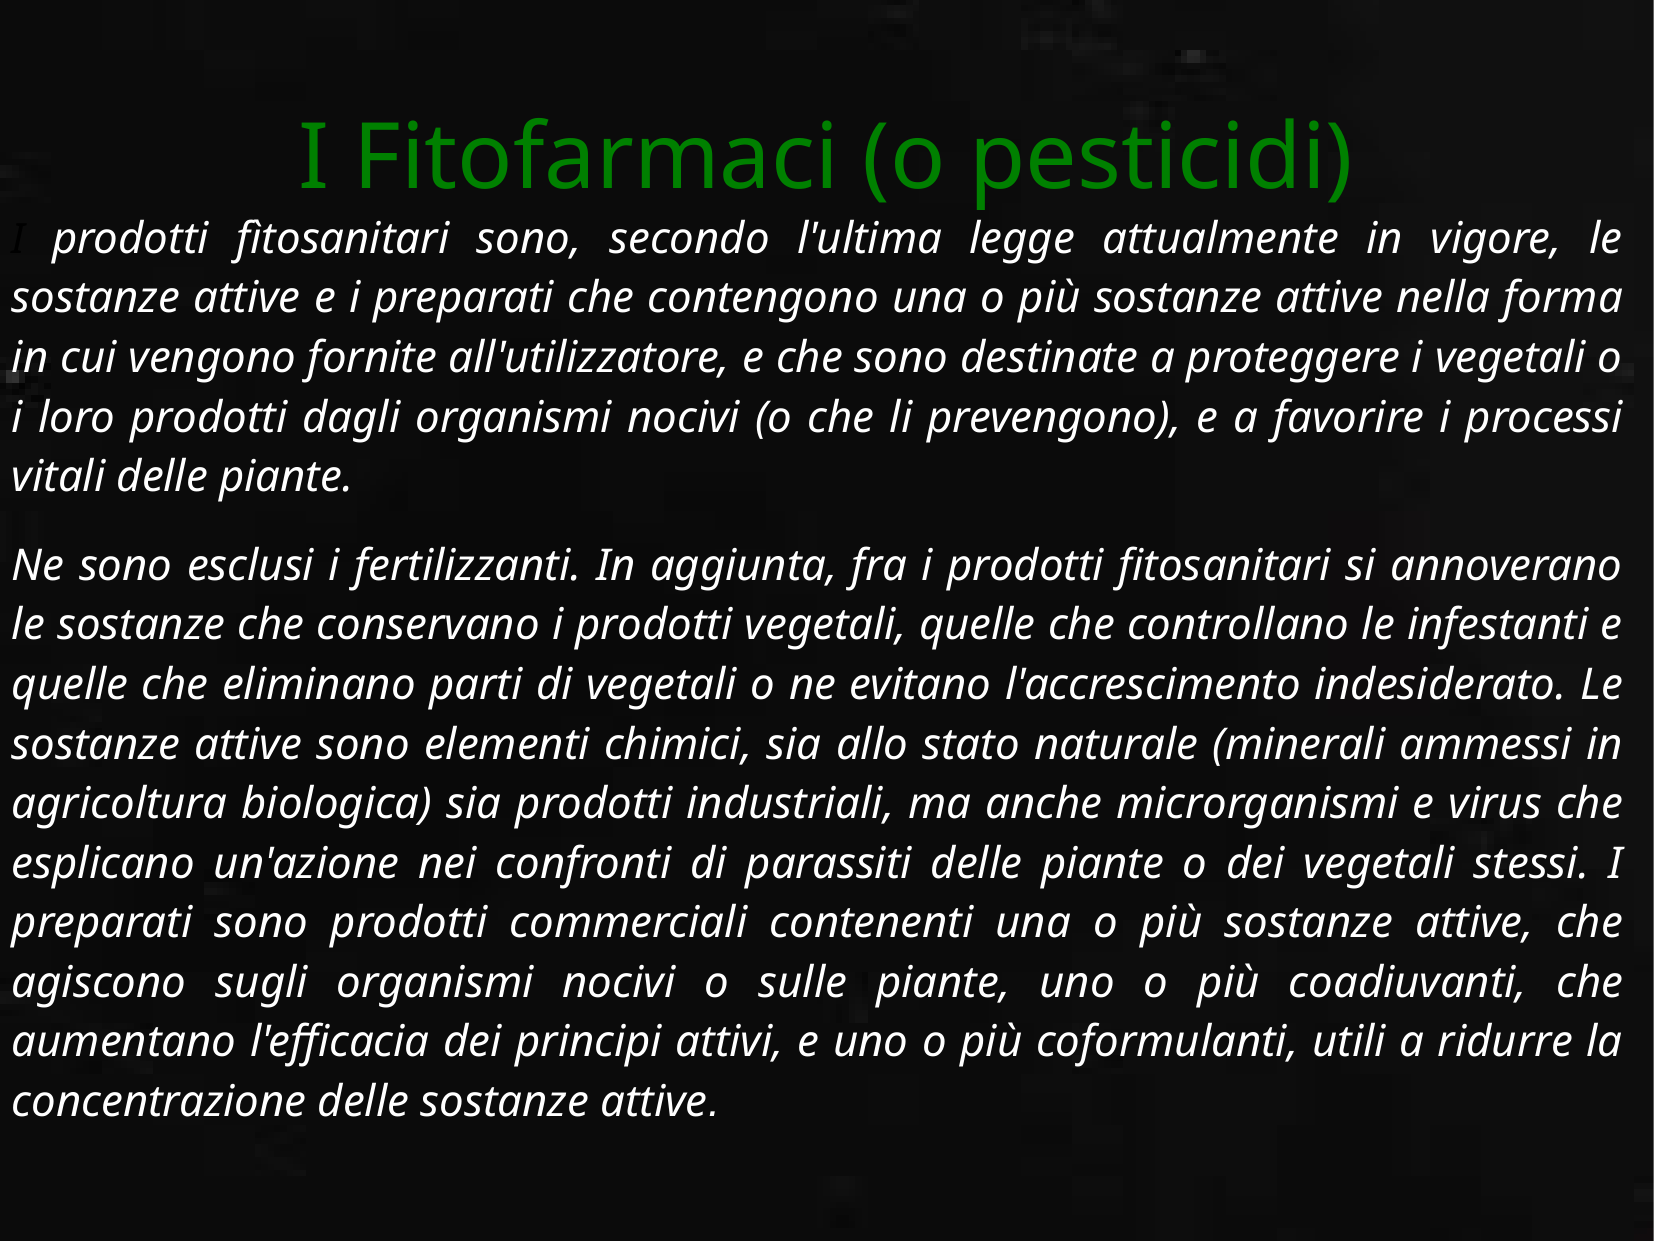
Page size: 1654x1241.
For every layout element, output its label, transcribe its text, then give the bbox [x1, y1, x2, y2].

list I prodotti fìtosanitari sono, secondo l'ultima legge attualmente in vigore, le sostanze attive e i preparati che contengono una o più sostanze attive nella forma in cui vengono fornite all'utilizzatore, e che sono destinate a proteggere i vegetali o i loro prodotti dagli organismi nocivi (o che li prevengono), e a favorire i processi vitali delle piante. Ne sono esclusi i fertilizzanti. In aggiunta, fra i prodotti fitosanitari si annoverano le sostanze che conservano i prodotti vegetali, quelle che controllano le infestanti e quelle che eliminano parti di vegetali o ne evitano l'accrescimento indesiderato. Le sostanze attive sono elementi chimici, sia allo stato naturale (minerali ammessi in agricoltura biologica) sia prodotti industriali, ma anche microrganismi e virus che esplicano un'azione nei confronti di parassiti delle piante o dei vegetali stessi. I preparati sono prodotti commerciali contenenti una o più sostanze attive, che agiscono sugli organismi nocivi o sulle piante, uno o più coadiuvanti, che aumentano l'efficacia dei principi attivi, e uno o più coformulanti, utili a ridurre la concentrazione delle sostanze attive. [0, 206, 1625, 1241]
picture [0, 0, 1654, 1241]
title I Fitofarmaci (o pesticidi) [82, 49, 1571, 206]
